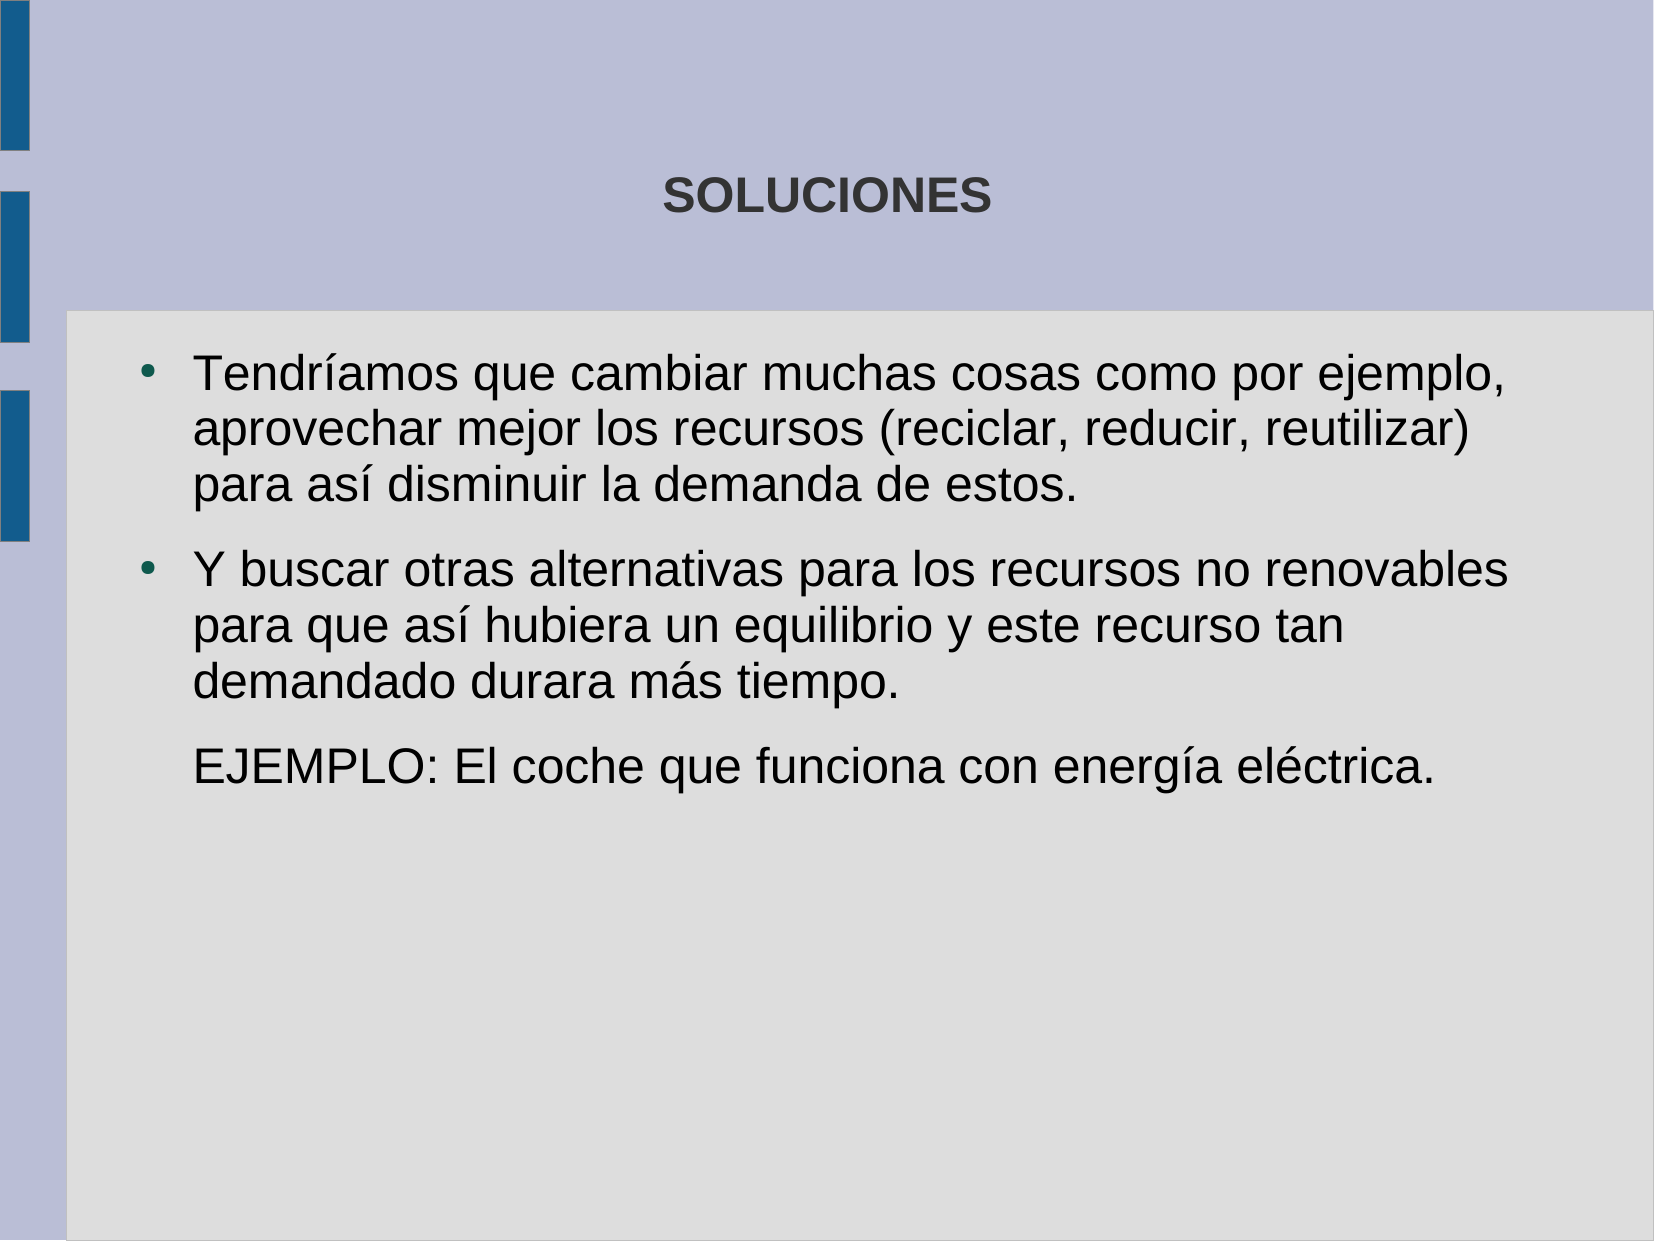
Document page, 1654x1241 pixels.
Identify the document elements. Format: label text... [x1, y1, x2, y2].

list Tendríamos que cambiar muchas cosas como por ejemplo, aprovechar mejor los recursos (reciclar, reducir, reutilizar) para así disminuir la demanda de estos. Y buscar otras alternativas para los recursos no renovables para que así hubiera un equilibrio y este recurso tan demandado durara más tiempo. EJEMPLO: El coche que funciona con energía eléctrica. [121, 344, 1534, 1127]
title SOLUCIONES [121, 91, 1534, 299]
